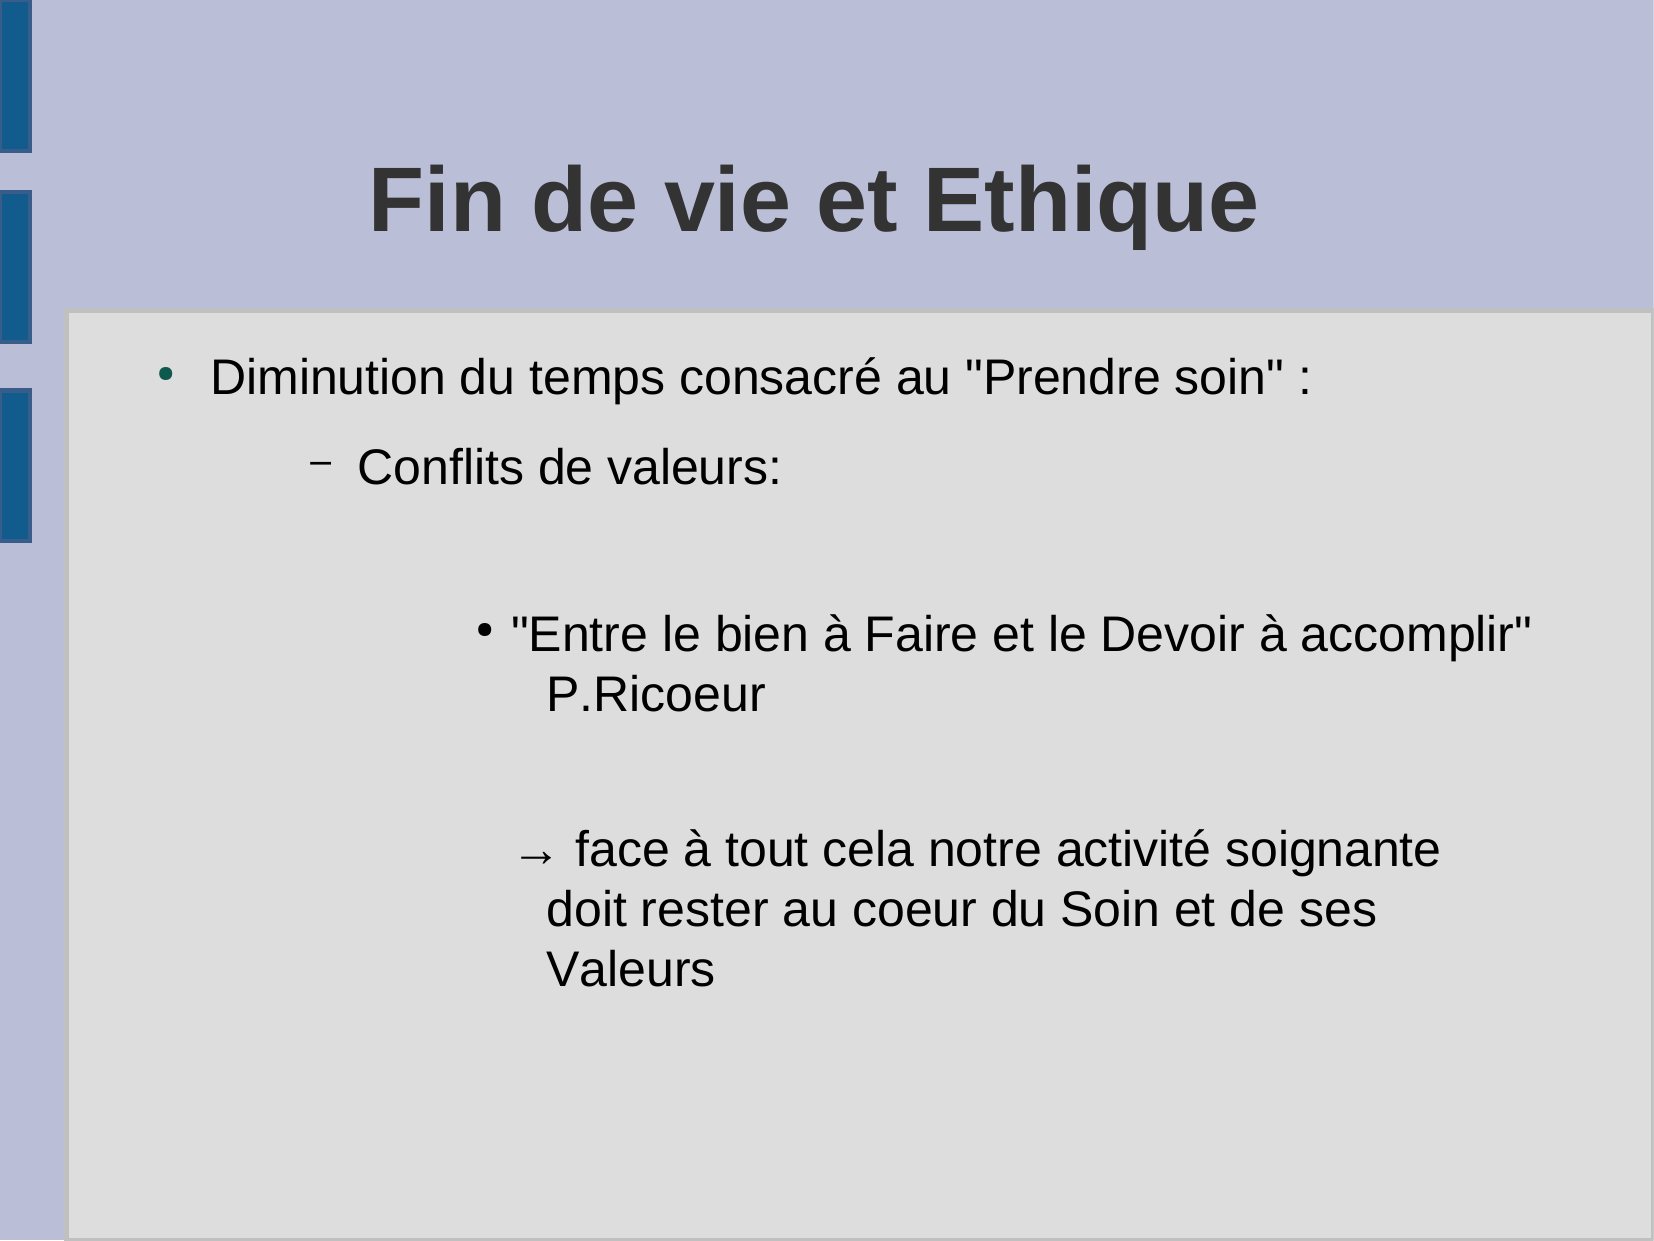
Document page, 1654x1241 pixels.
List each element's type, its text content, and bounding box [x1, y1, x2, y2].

title Fin de vie et Ethique [121, 139, 1534, 251]
list Diminution du temps consacré au "Prendre soin" : Conflits de valeurs: "Entre le bien à Faire et le Devoir à accomplir" P.Ricoeur → face à tout cela notre activité soignante doit rester au coeur du Soin et de ses Valeurs [121, 344, 1534, 1127]
